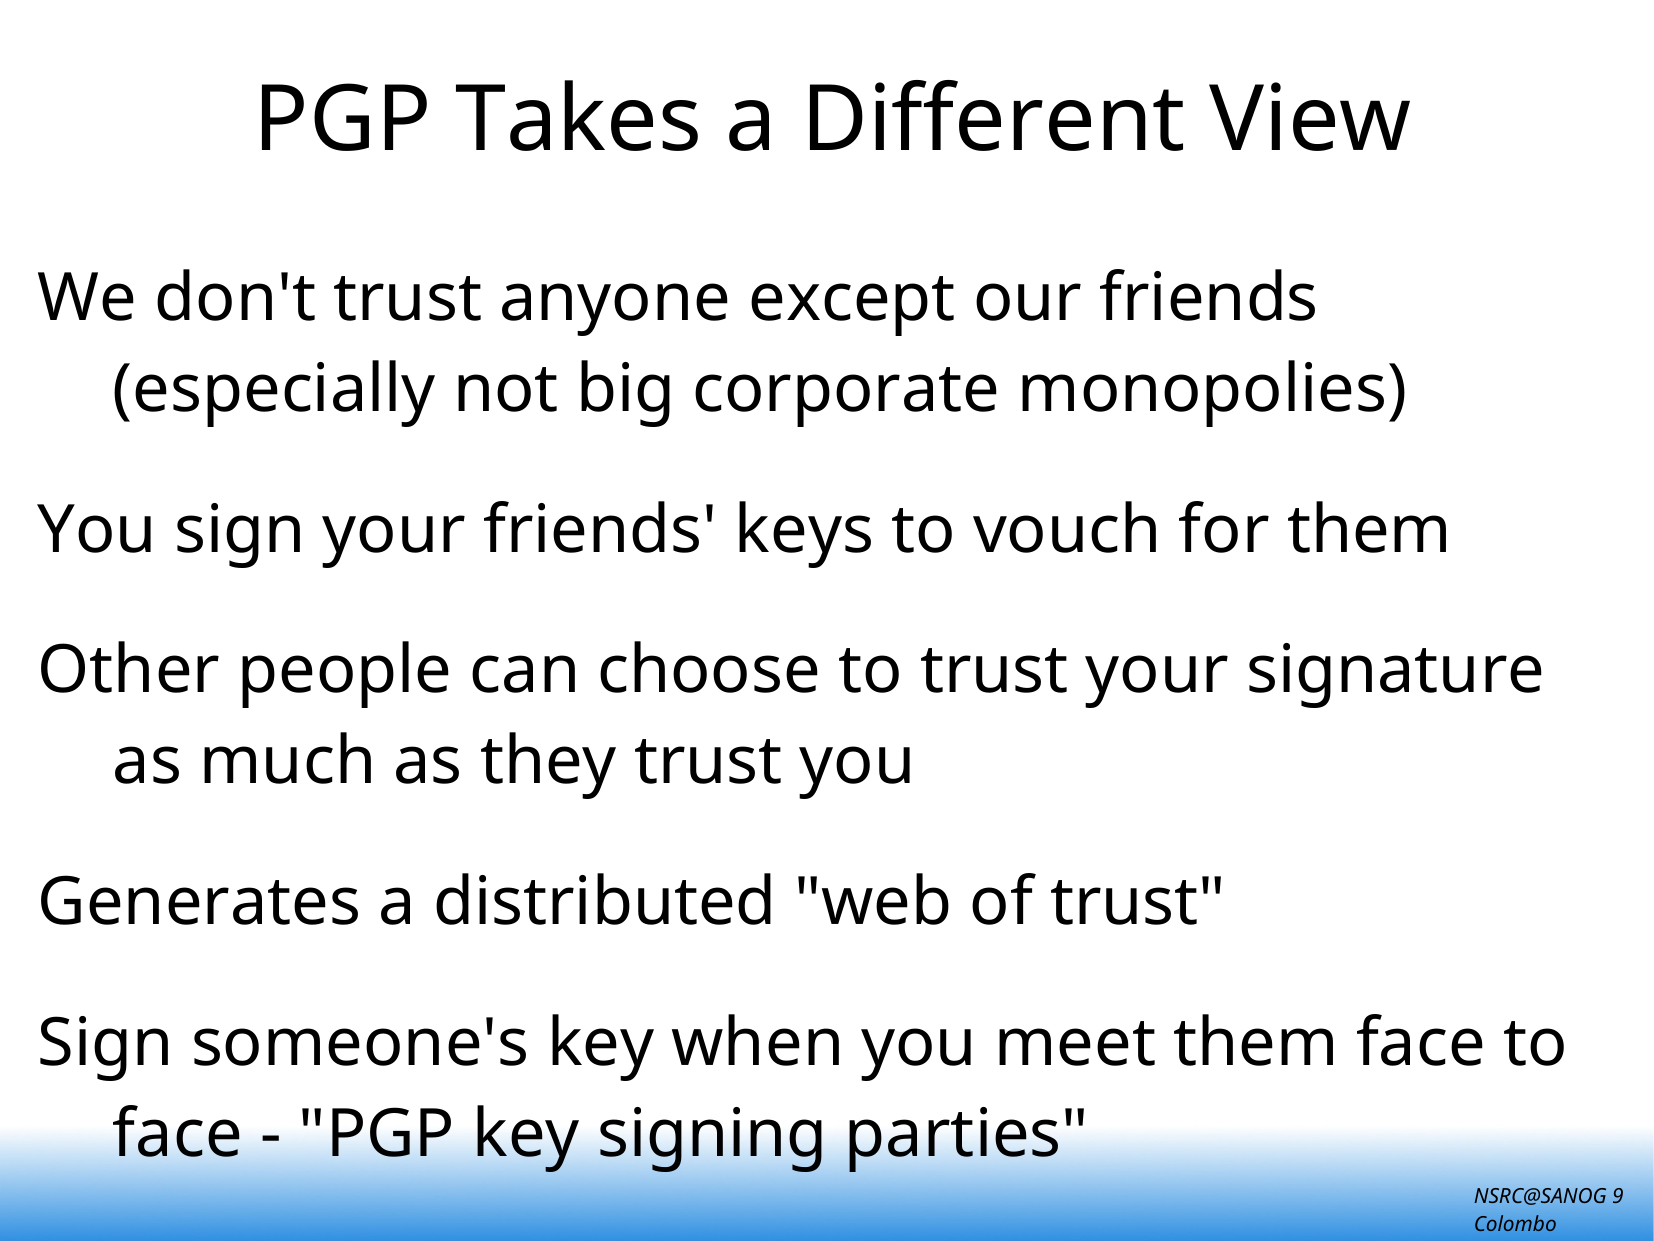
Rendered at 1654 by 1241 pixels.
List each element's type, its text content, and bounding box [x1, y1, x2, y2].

list We don't trust anyone except our friends (especially not big corporate monopolies) You sign your friends' keys to vouch for them Other people can choose to trust your signature as much as they trust you Generates a distributed "web of trust" Sign someone's key when you meet them face to face - "PGP key signing parties" [37, 249, 1604, 1227]
title PGP Takes a Different View [111, 52, 1556, 168]
picture [0, 1124, 1654, 1241]
